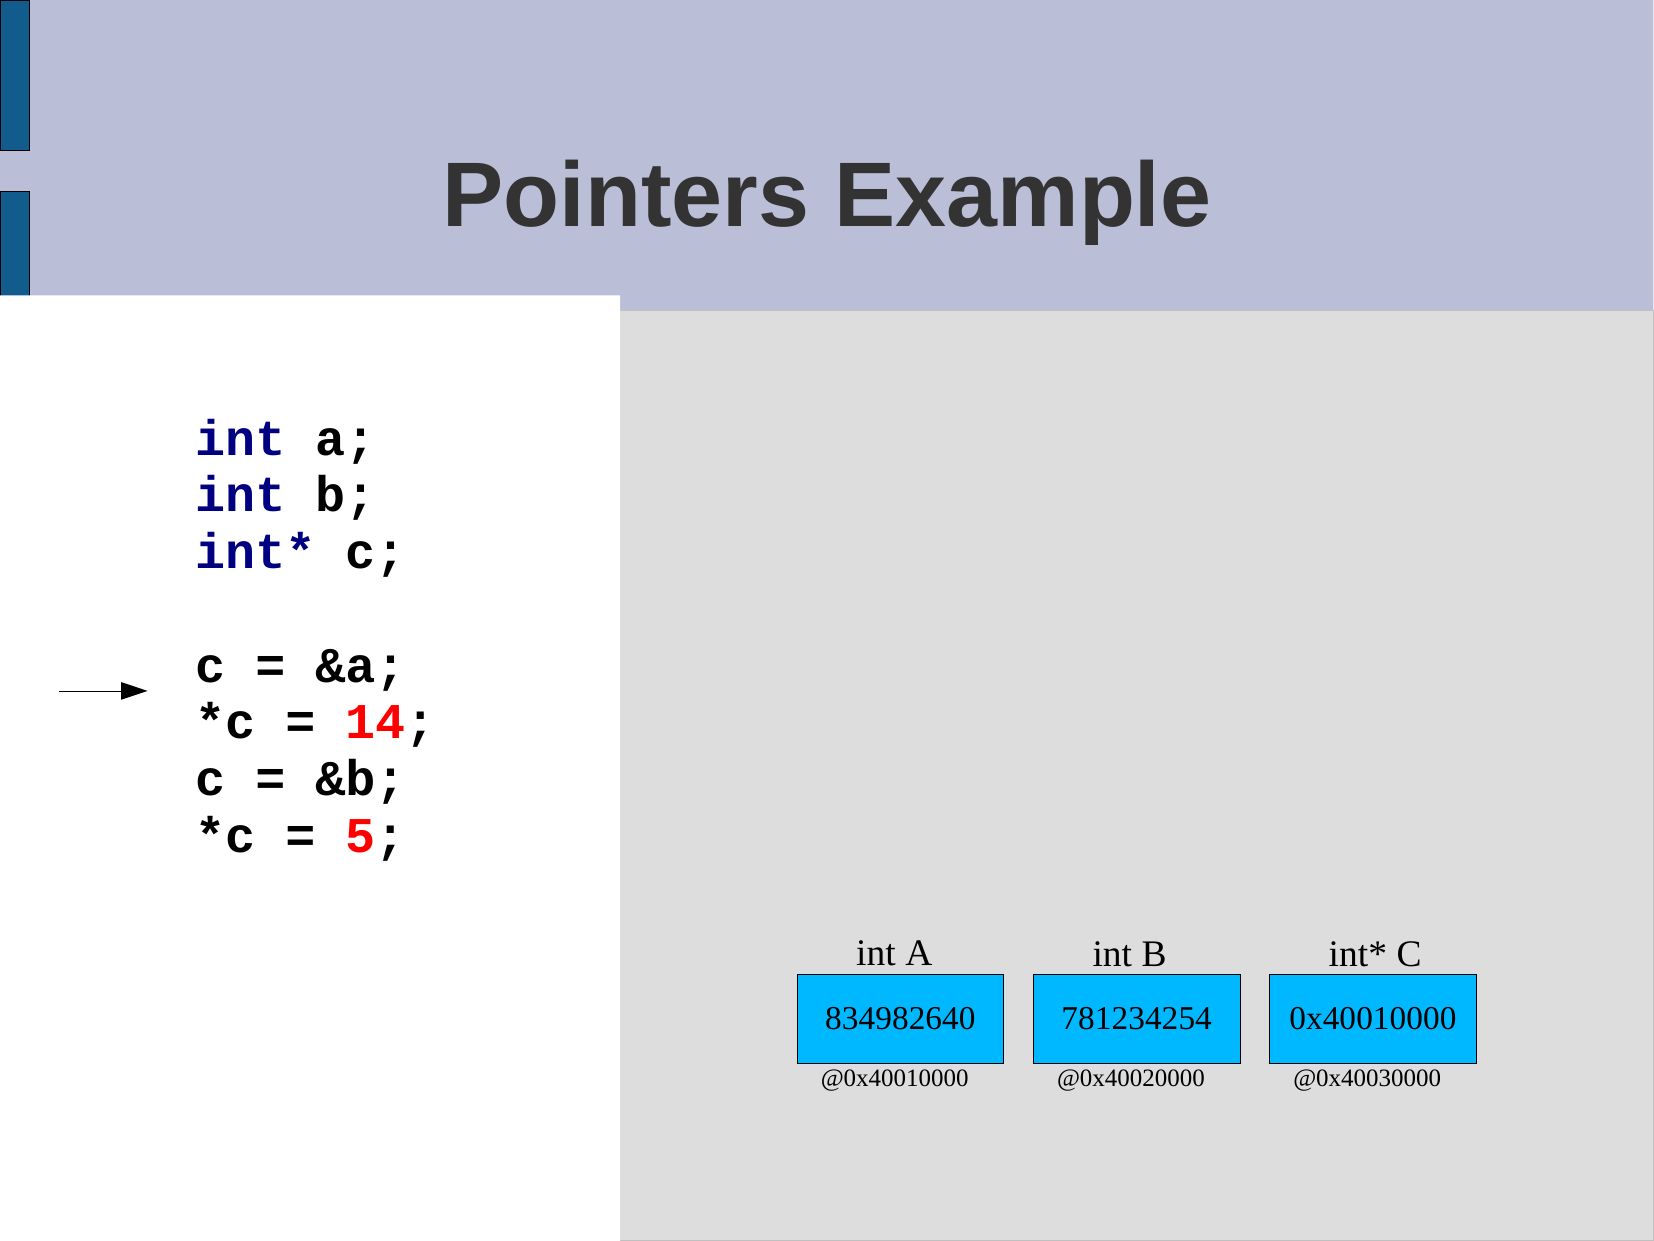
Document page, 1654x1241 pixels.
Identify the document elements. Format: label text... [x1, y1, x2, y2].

text_box @0x40020000 [1057, 1063, 1235, 1093]
text_box 834982640 [797, 974, 1004, 1064]
text_box @0x40030000 [1293, 1063, 1471, 1093]
text_box int a; int b; int* c; c = &a; *c = 14; c = &b; *c = 5; [0, 295, 621, 1241]
text_box int* C [1328, 933, 1452, 1006]
text_box int A [856, 931, 963, 1004]
text_box 781234254 [1033, 974, 1241, 1064]
title Pointers Example [121, 91, 1534, 299]
text_box 0x40010000 [1269, 974, 1477, 1064]
text_box @0x40010000 [820, 1063, 999, 1093]
text_box int B [1092, 933, 1197, 1006]
